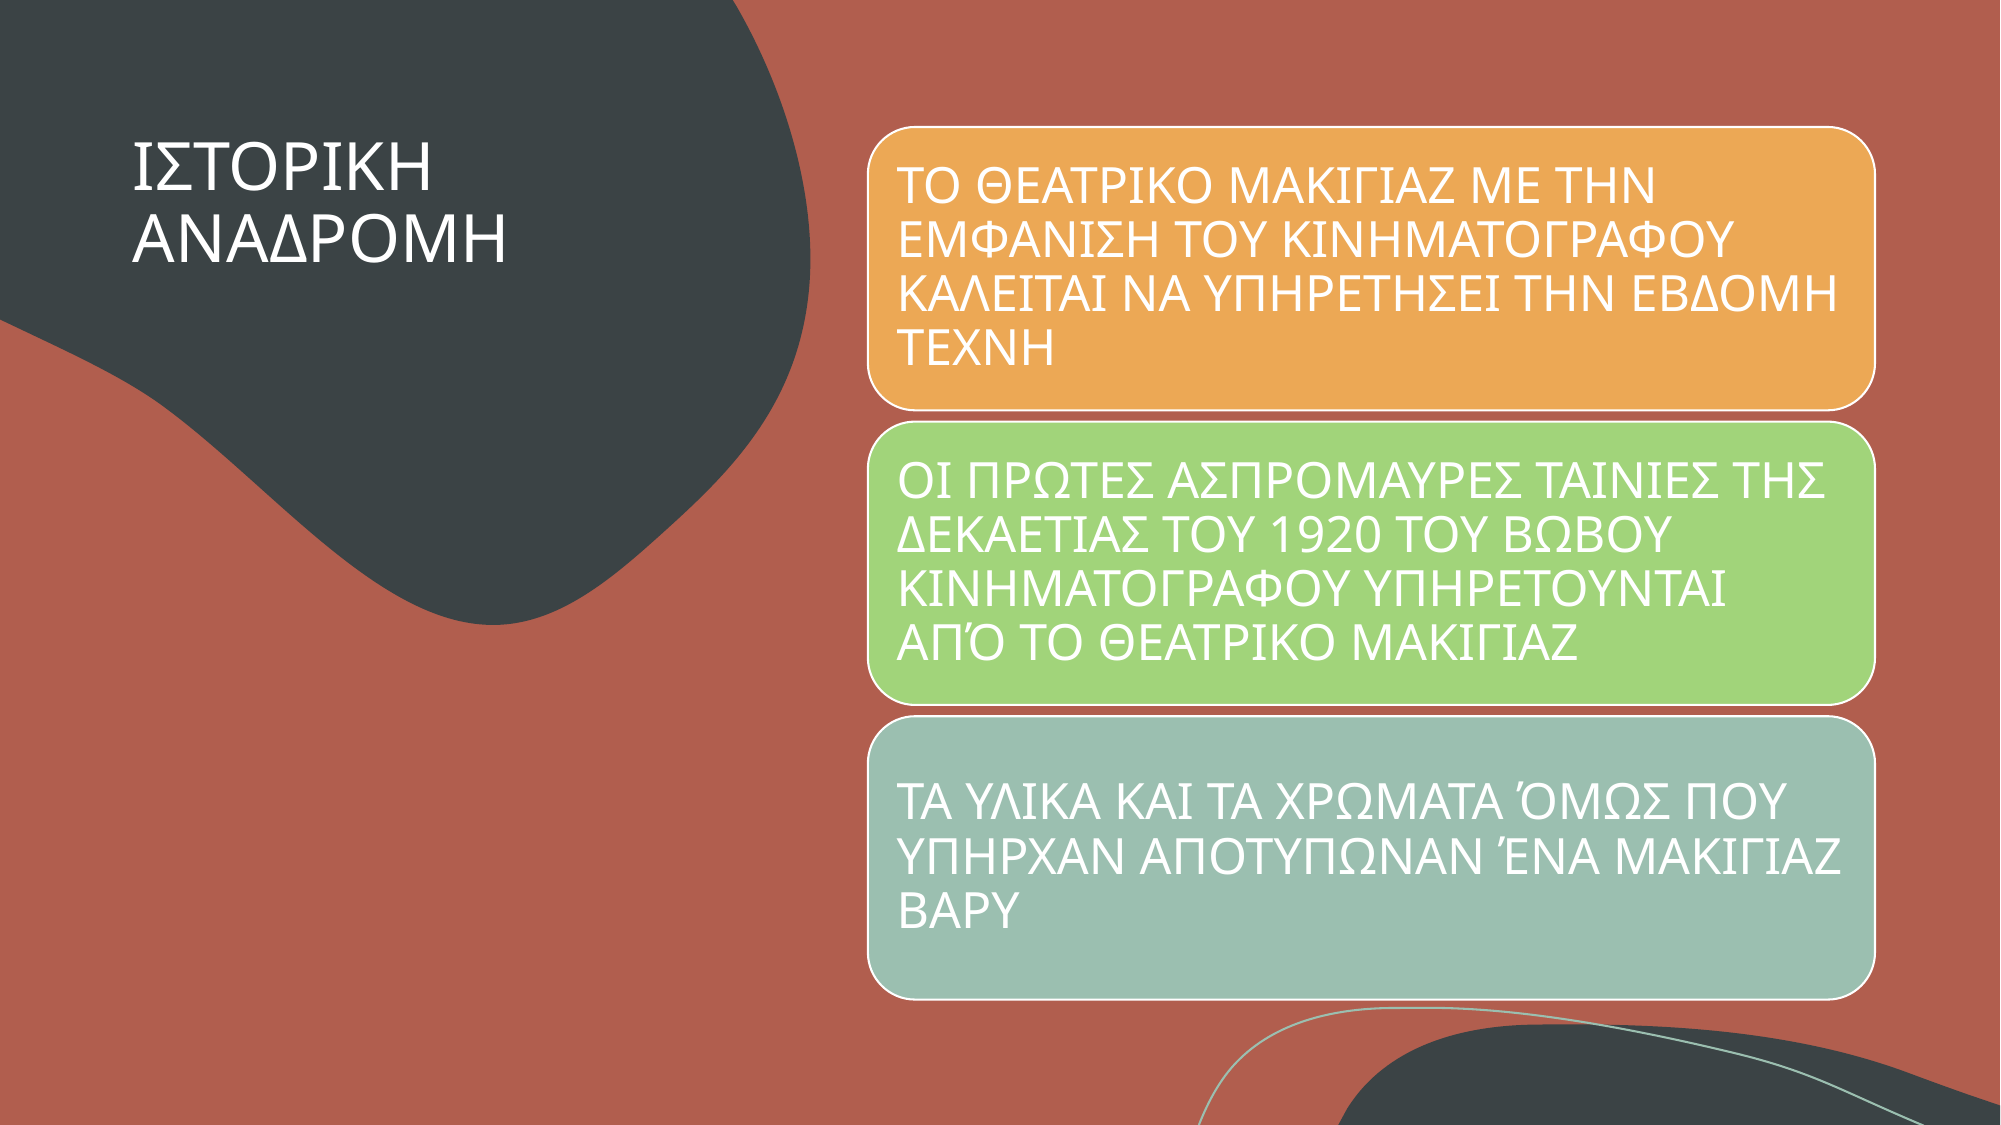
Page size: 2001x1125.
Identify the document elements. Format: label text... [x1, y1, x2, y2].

text_box [0, 0, 2000, 1125]
text_box [1201, 1009, 1917, 1125]
text_box ΤΟ ΘΕΑΤΡΙΚΟ ΜΑΚΙΓΙΑΖ ΜΕ ΤΗΝ ΕΜΦΑΝΙΣΗ ΤΟΥ ΚΙΝΗΜΑΤΟΓΡΑΦΟΥ ΚΑΛΕΙΤΑΙ ΝΑ ΥΠΗΡΕΤΗΣΕΙ ΤΗΝ ΕΒΔΟΜΗ ΤΕΧΝΗ [867, 126, 1876, 411]
text_box ΤΑ ΥΛΙΚΑ ΚΑΙ ΤΑ ΧΡΩΜΑΤΑ ΌΜΩΣ ΠΟΥ ΥΠΗΡΧΑΝ ΑΠΟΤΥΠΩΝΑΝ ΈΝΑ ΜΑΚΙΓΙΑΖ ΒΑΡΥ [867, 716, 1876, 1000]
title ΙΣΤΟΡΙΚΗ ΑΝΑΔΡΟΜΗ [117, 125, 751, 501]
text_box ΟΙ ΠΡΩΤΕΣ ΑΣΠΡΟΜΑΥΡΕΣ ΤΑΙΝΙΕΣ ΤΗΣ ΔΕΚΑΕΤΙΑΣ ΤΟΥ 1920 ΤΟΥ ΒΩΒΟΥ ΚΙΝΗΜΑΤΟΓΡΑΦΟΥ ΥΠΗΡΕΤΟΥΝΤΑΙ ΑΠΌ ΤΟ ΘΕΑΤΡΙΚΟ ΜΑΚΙΓΙΑΖ [867, 421, 1876, 705]
